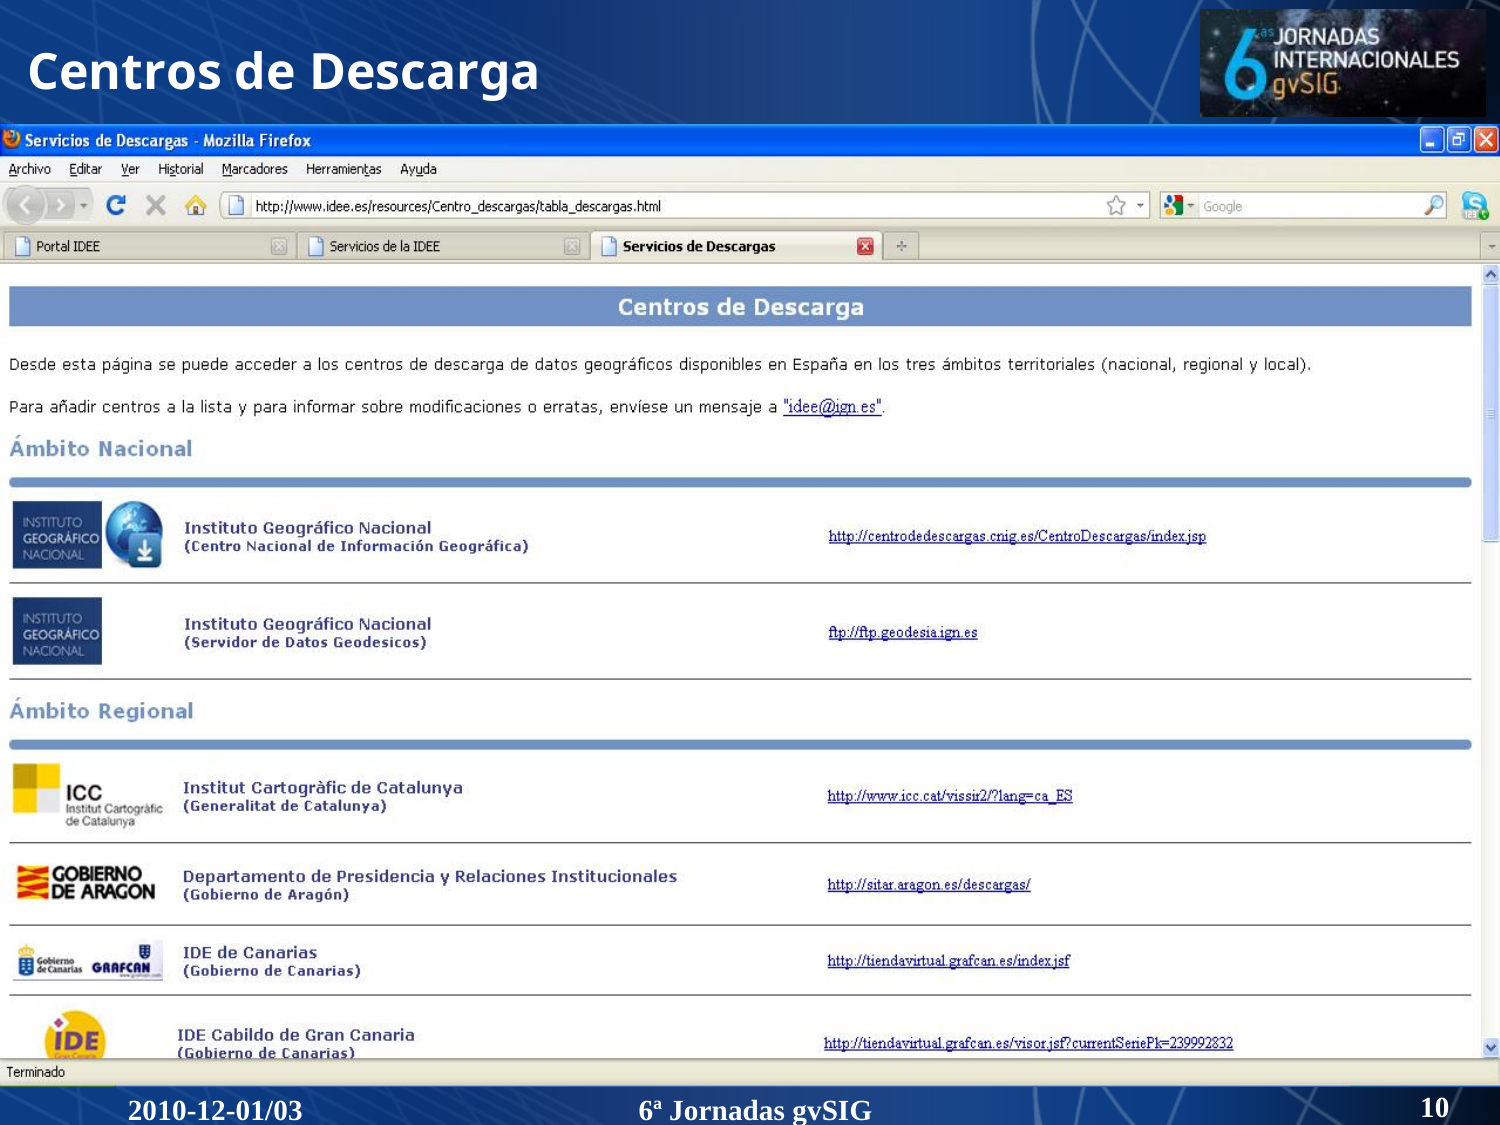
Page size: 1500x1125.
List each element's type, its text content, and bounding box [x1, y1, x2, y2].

picture [0, 0, 1500, 1125]
title Centros de Descarga [0, 31, 1276, 107]
